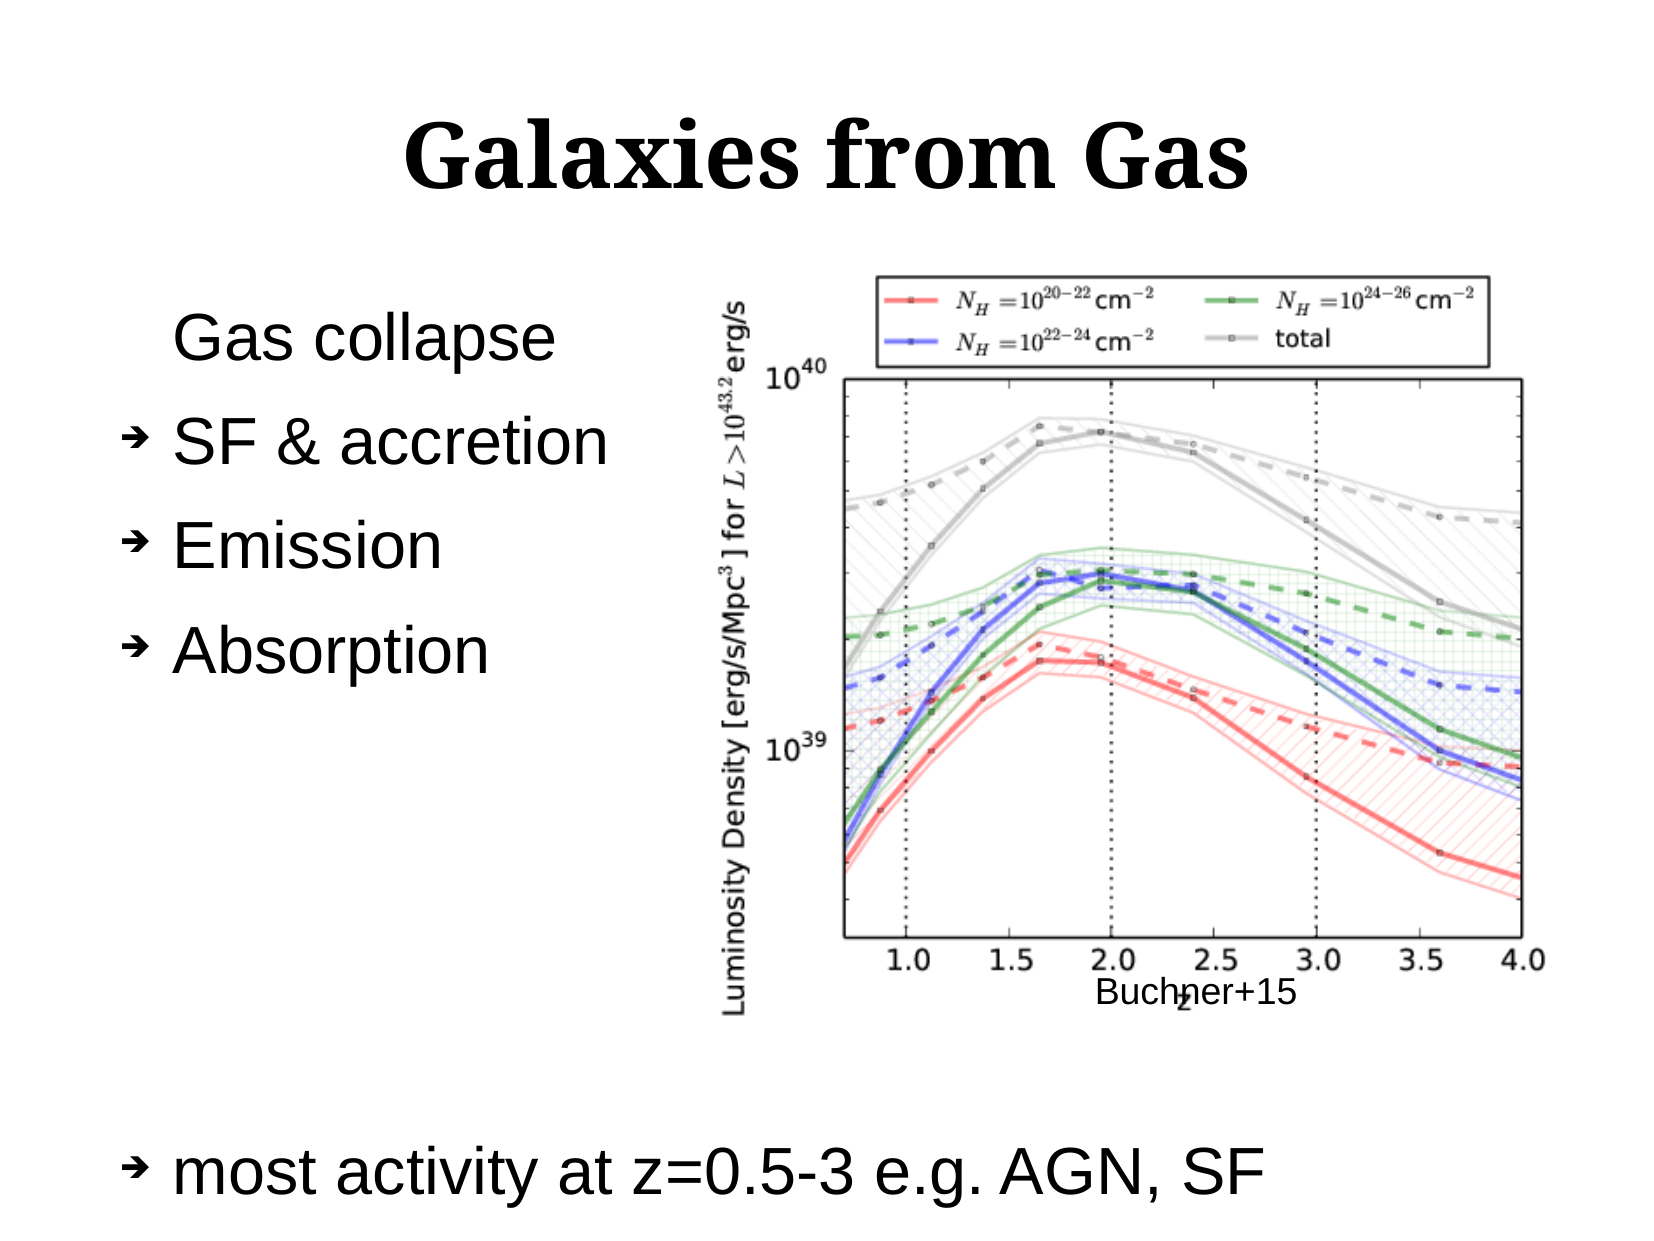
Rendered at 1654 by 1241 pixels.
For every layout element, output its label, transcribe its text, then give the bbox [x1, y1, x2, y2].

title Galaxies from Gas [82, 49, 1571, 257]
text_box Buchner+15 [1080, 963, 1501, 1021]
picture [701, 260, 1561, 300]
list Gas collapse SF & accretion Emission Absorption most activity at z=0.5-3 e.g. AGN, SF [101, 300, 1591, 1241]
